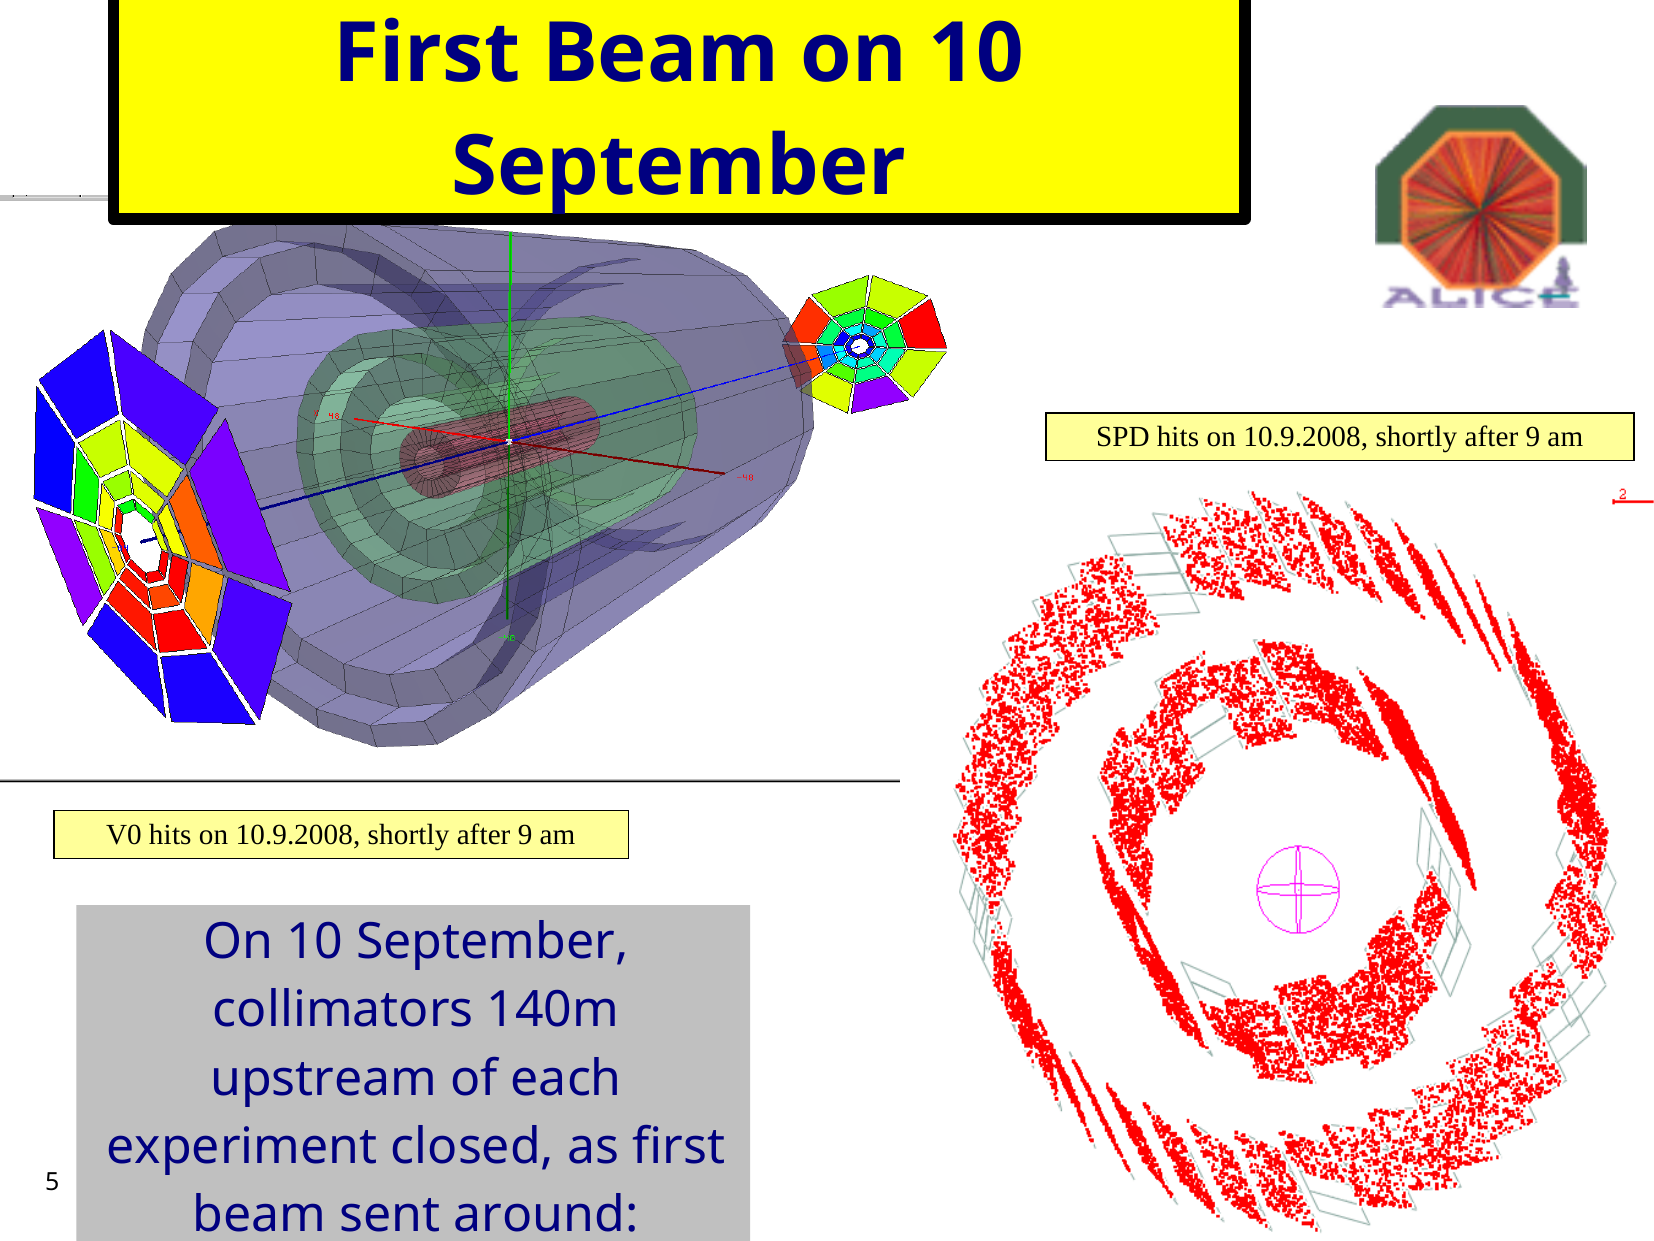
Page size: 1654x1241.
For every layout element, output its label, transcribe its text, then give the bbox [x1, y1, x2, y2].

picture [1375, 105, 1587, 308]
text_box SPD hits on 10.9.2008, shortly after 9 am [1046, 412, 1634, 461]
text_box V0 hits on 10.9.2008, shortly after 9 am [53, 810, 629, 859]
text_box On 10 September, collimators 140m upstream of each experiment closed, as first beam sent around: “beam splash” events [76, 905, 751, 1200]
picture [0, 195, 1654, 1241]
title First Beam on 10 September [113, 51, 1245, 160]
